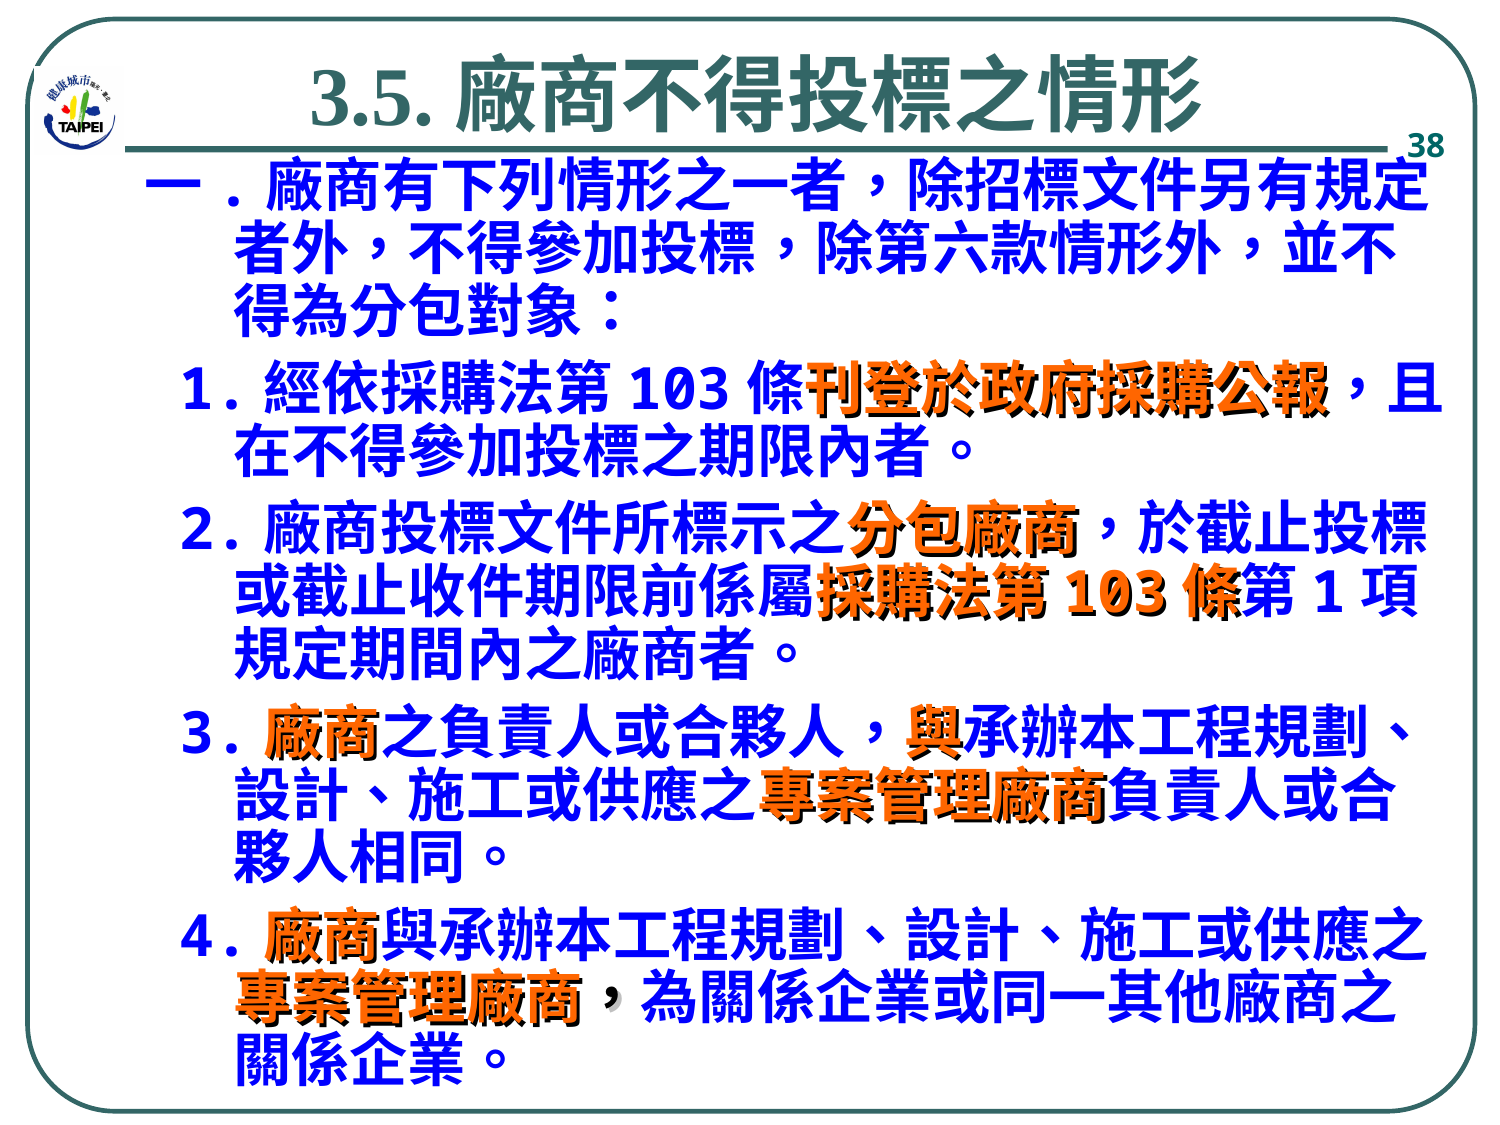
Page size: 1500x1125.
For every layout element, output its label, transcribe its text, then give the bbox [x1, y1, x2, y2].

list 一.廠商有下列情形之一者，除招標文件另有規定者外，不得參加投標，除第六款情形外，並不得為分包對象： 1.經依採購法第103條刊登於政府採購公報，且在不得參加投標之期限內者。 2.廠商投標文件所標示之分包廠商，於截止投標或截止收件期限前係屬採購法第103條第1項規定期間內之廠商者。 3.廠商之負責人或合夥人，與承辦本工程規劃、設計、施工或供應之專案管理廠商負責人或合夥人相同。 4.廠商與承辦本工程規劃、設計、施工或供應之專案管理廠商，為關係企業或同一其他廠商之關係企業。 [41, 148, 1471, 1125]
title 3.5.廠商不得投標之情形 [125, 31, 1388, 148]
